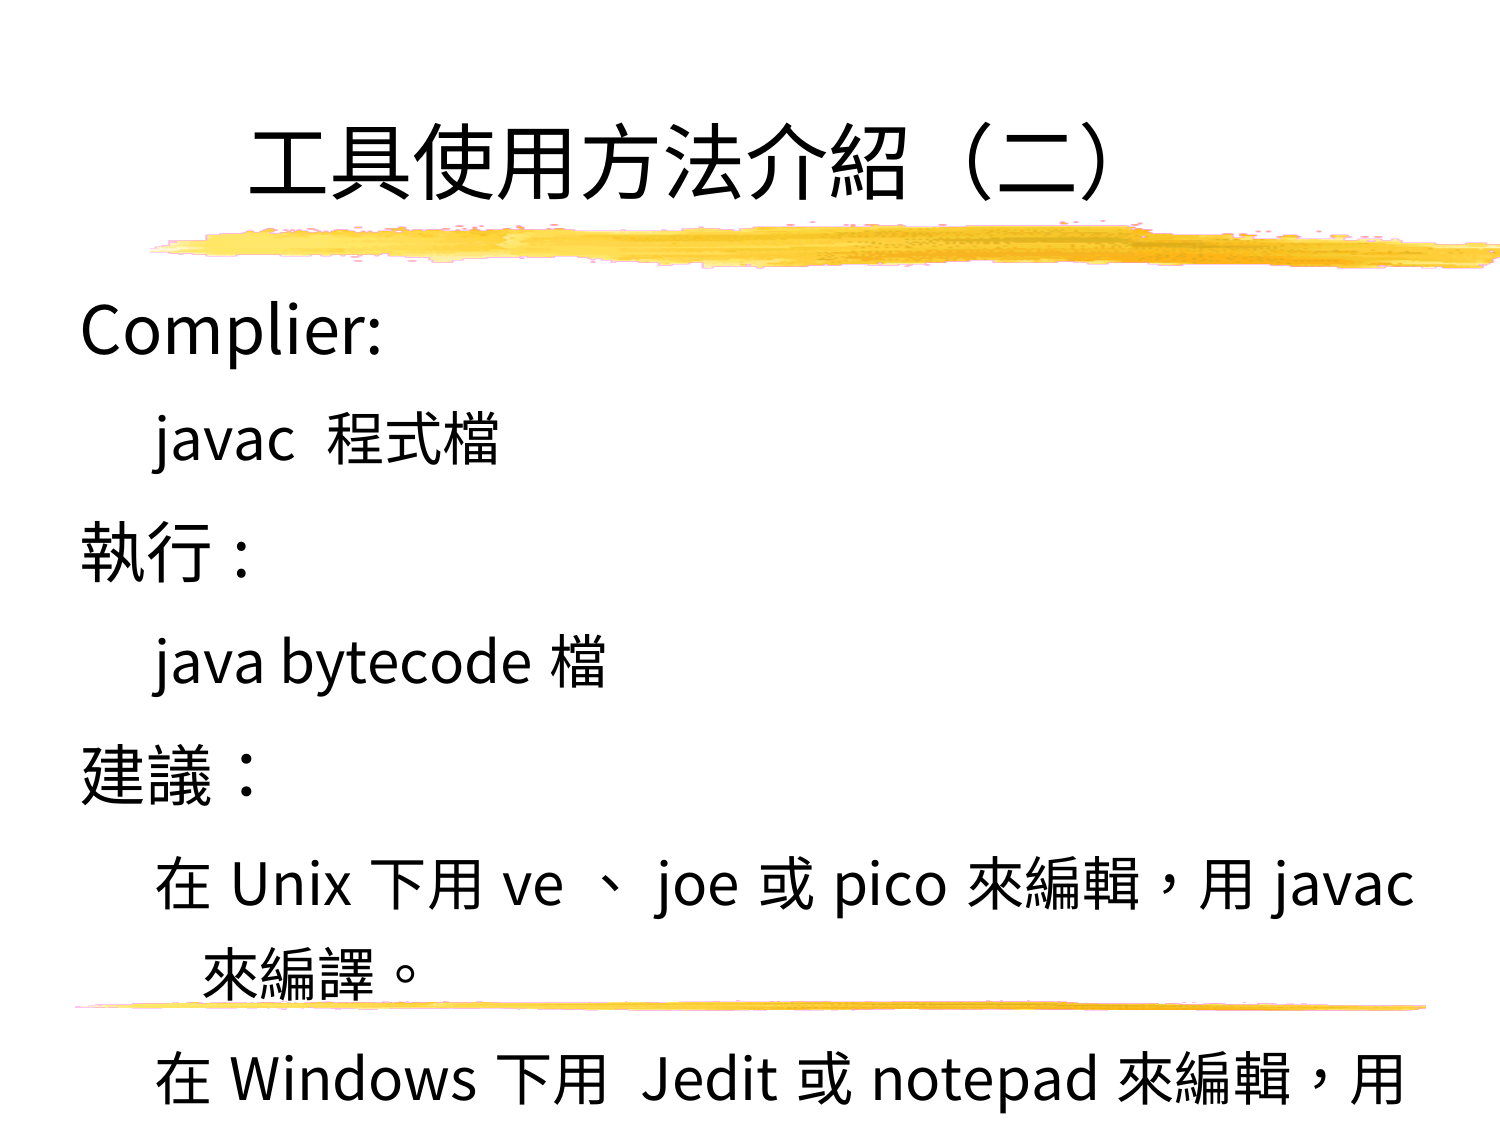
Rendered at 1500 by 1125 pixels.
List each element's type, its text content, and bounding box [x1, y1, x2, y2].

picture [150, 215, 1500, 279]
list Complier: javac 程式檔 執行: java bytecode檔 建議： 在Unix下用ve、joe或pico來編輯，用javac來編譯。 在Windows下用 Jedit或notepad來編輯，用 javac來編譯。（用Jedit時，請在Utilities底下的Global Options設定Text Area的Text fonts為適當的中文字形) [64, 262, 1441, 1104]
title 工具使用方法介紹（二） [66, 37, 1342, 225]
